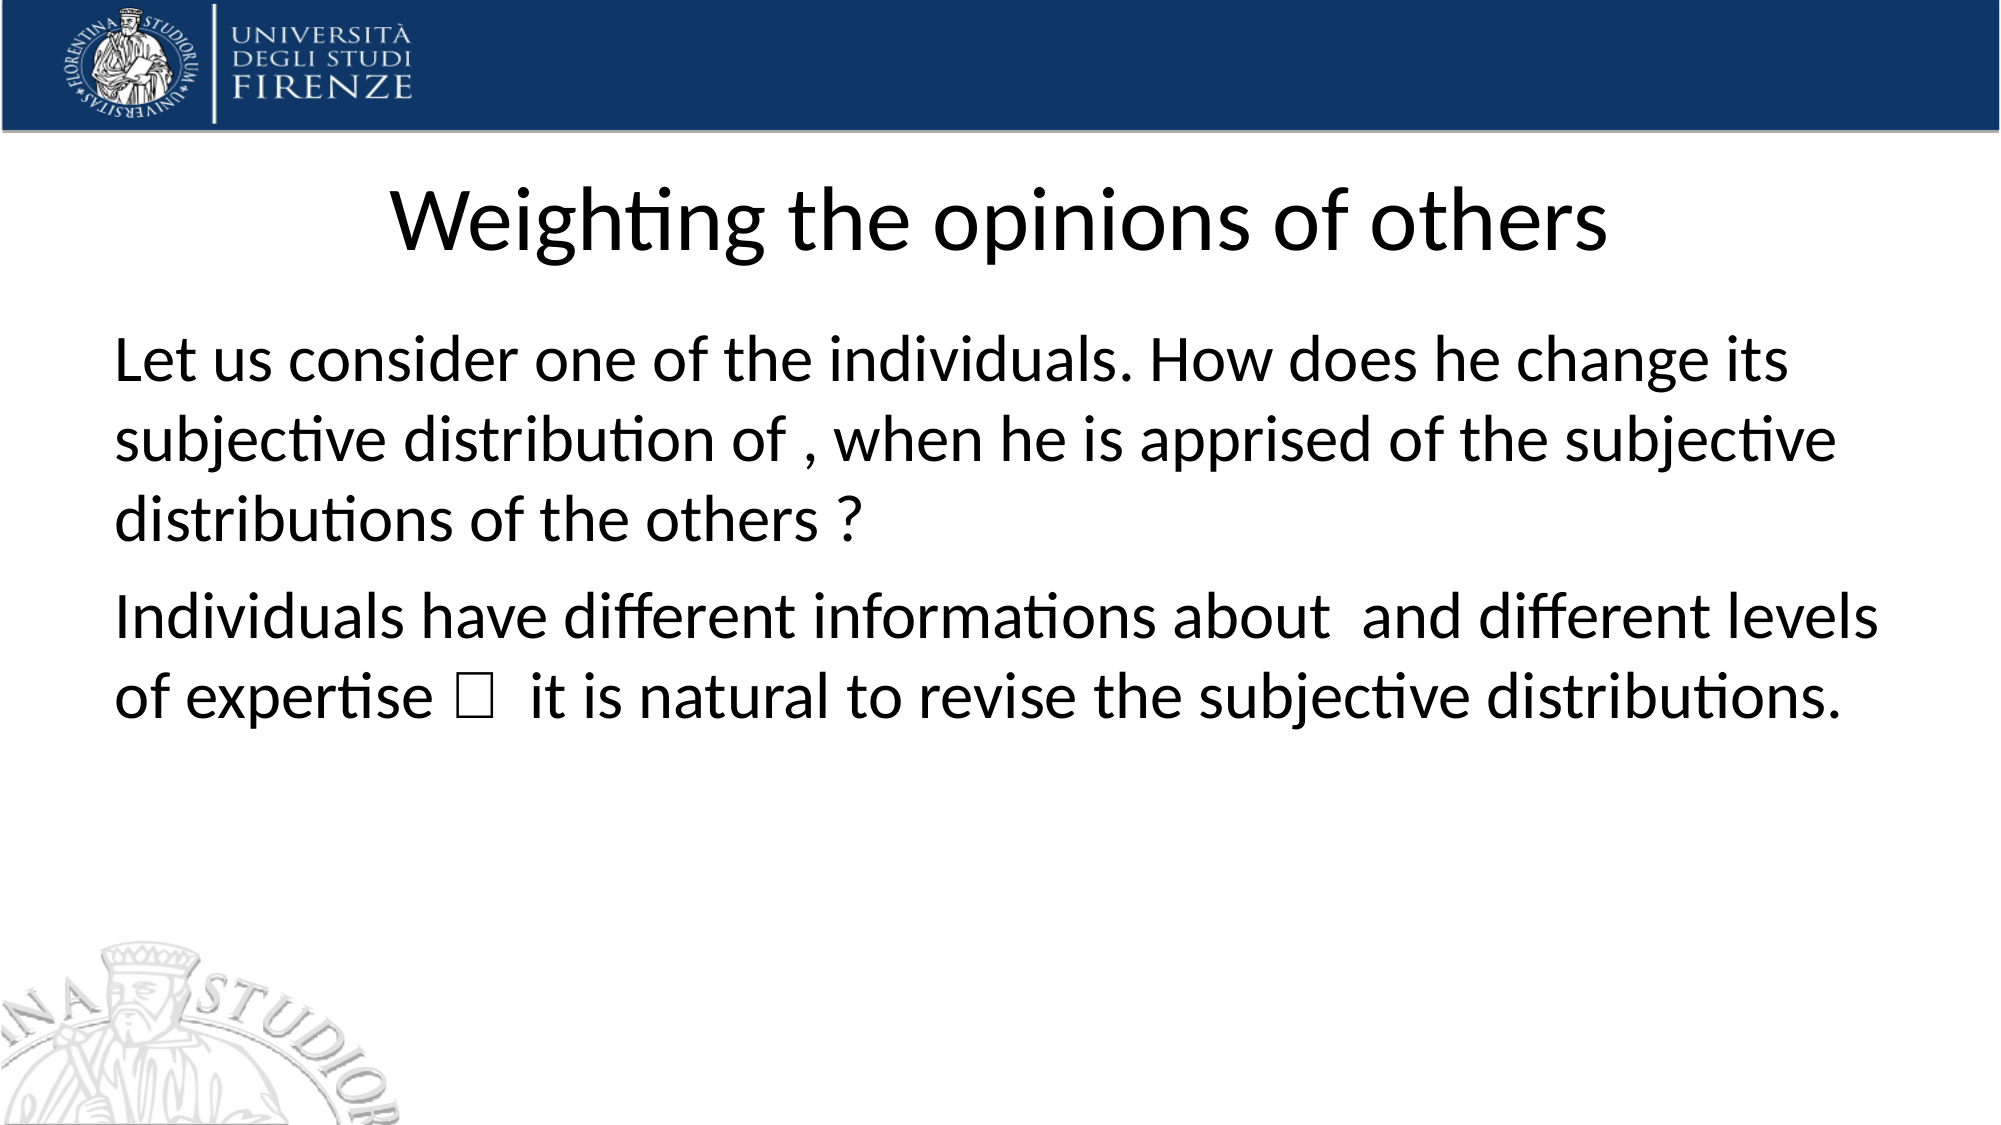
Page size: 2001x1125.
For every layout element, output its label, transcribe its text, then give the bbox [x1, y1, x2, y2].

list Let us consider one of the individuals. How does he change its subjective distribution of , when he is apprised of the subjective distributions of the others ? Individuals have different informations about and different levels of expertise  it is natural to revise the subjective distributions. [99, 307, 1900, 1005]
title Weighting the opinions of others [99, 120, 1900, 307]
